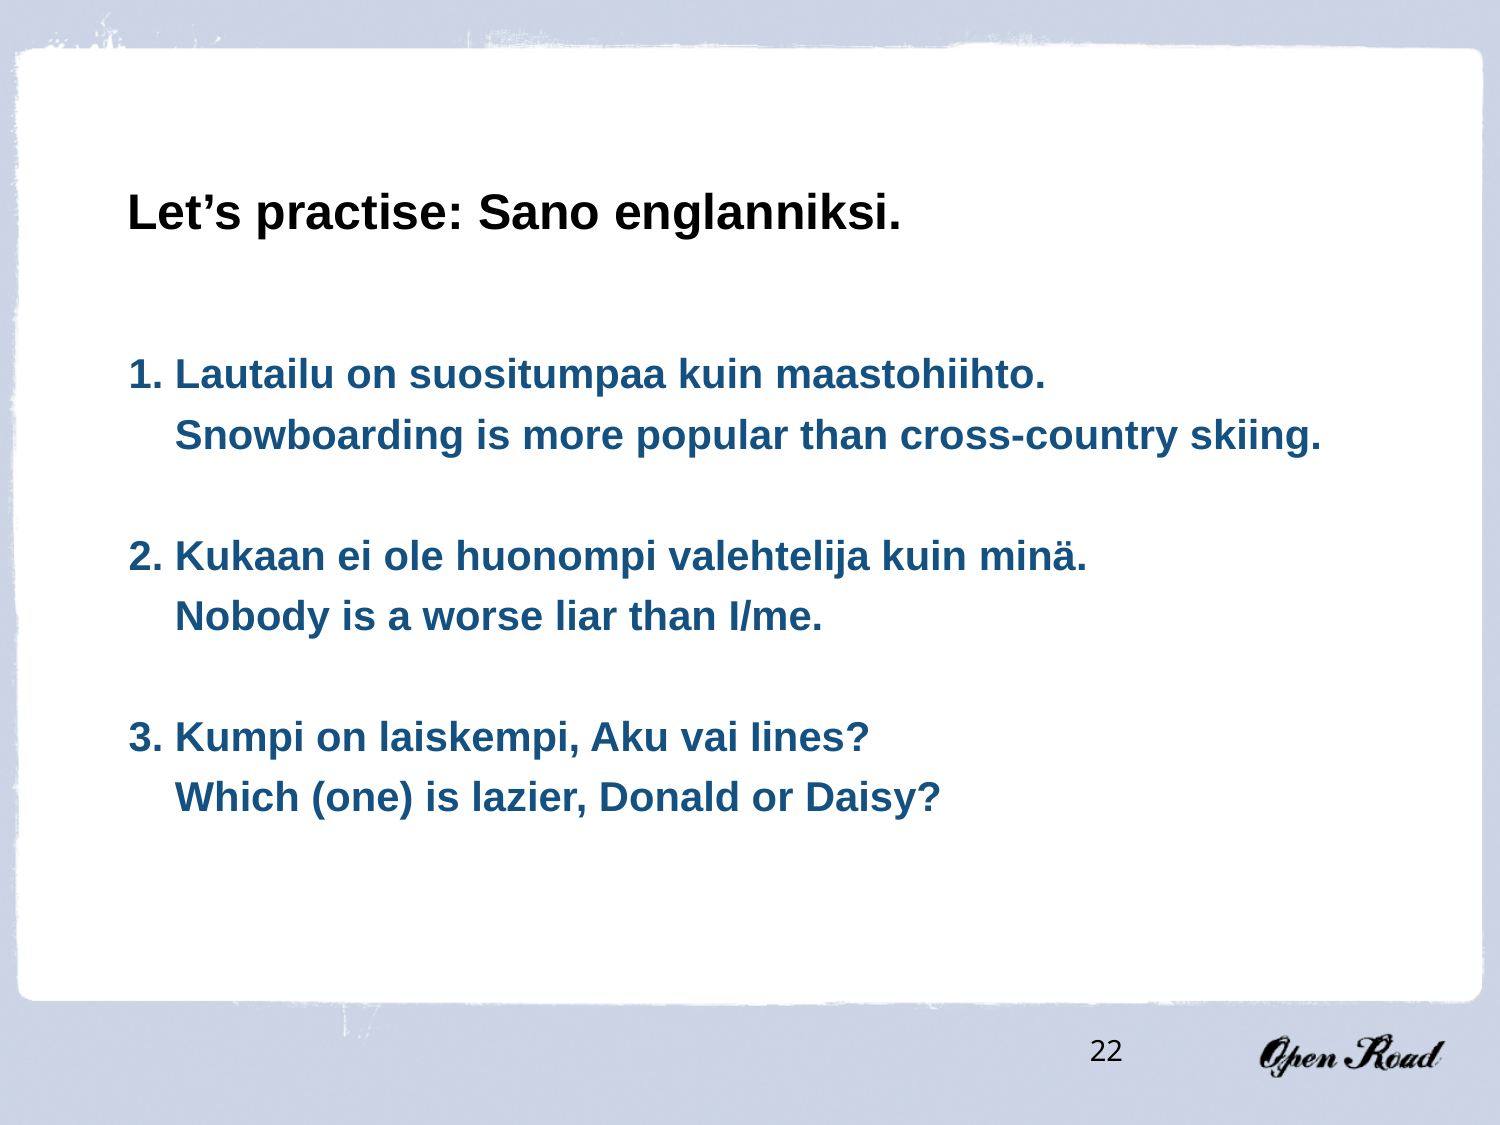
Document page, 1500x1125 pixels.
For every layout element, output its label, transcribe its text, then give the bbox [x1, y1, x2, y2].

text_box 1. Lautailu on suositumpaa kuin maastohiihto. Snowboarding is more popular than cross-country skiing. 2. Kukaan ei ole huonompi valehtelija kuin minä. Nobody is a worse liar than I/me. 3. Kumpi on laiskempi, Aku vai Iines? Which (one) is lazier, Donald or Daisy? [112, 278, 1436, 919]
text_box Let’s practise: Sano englanniksi. [112, 125, 1388, 278]
